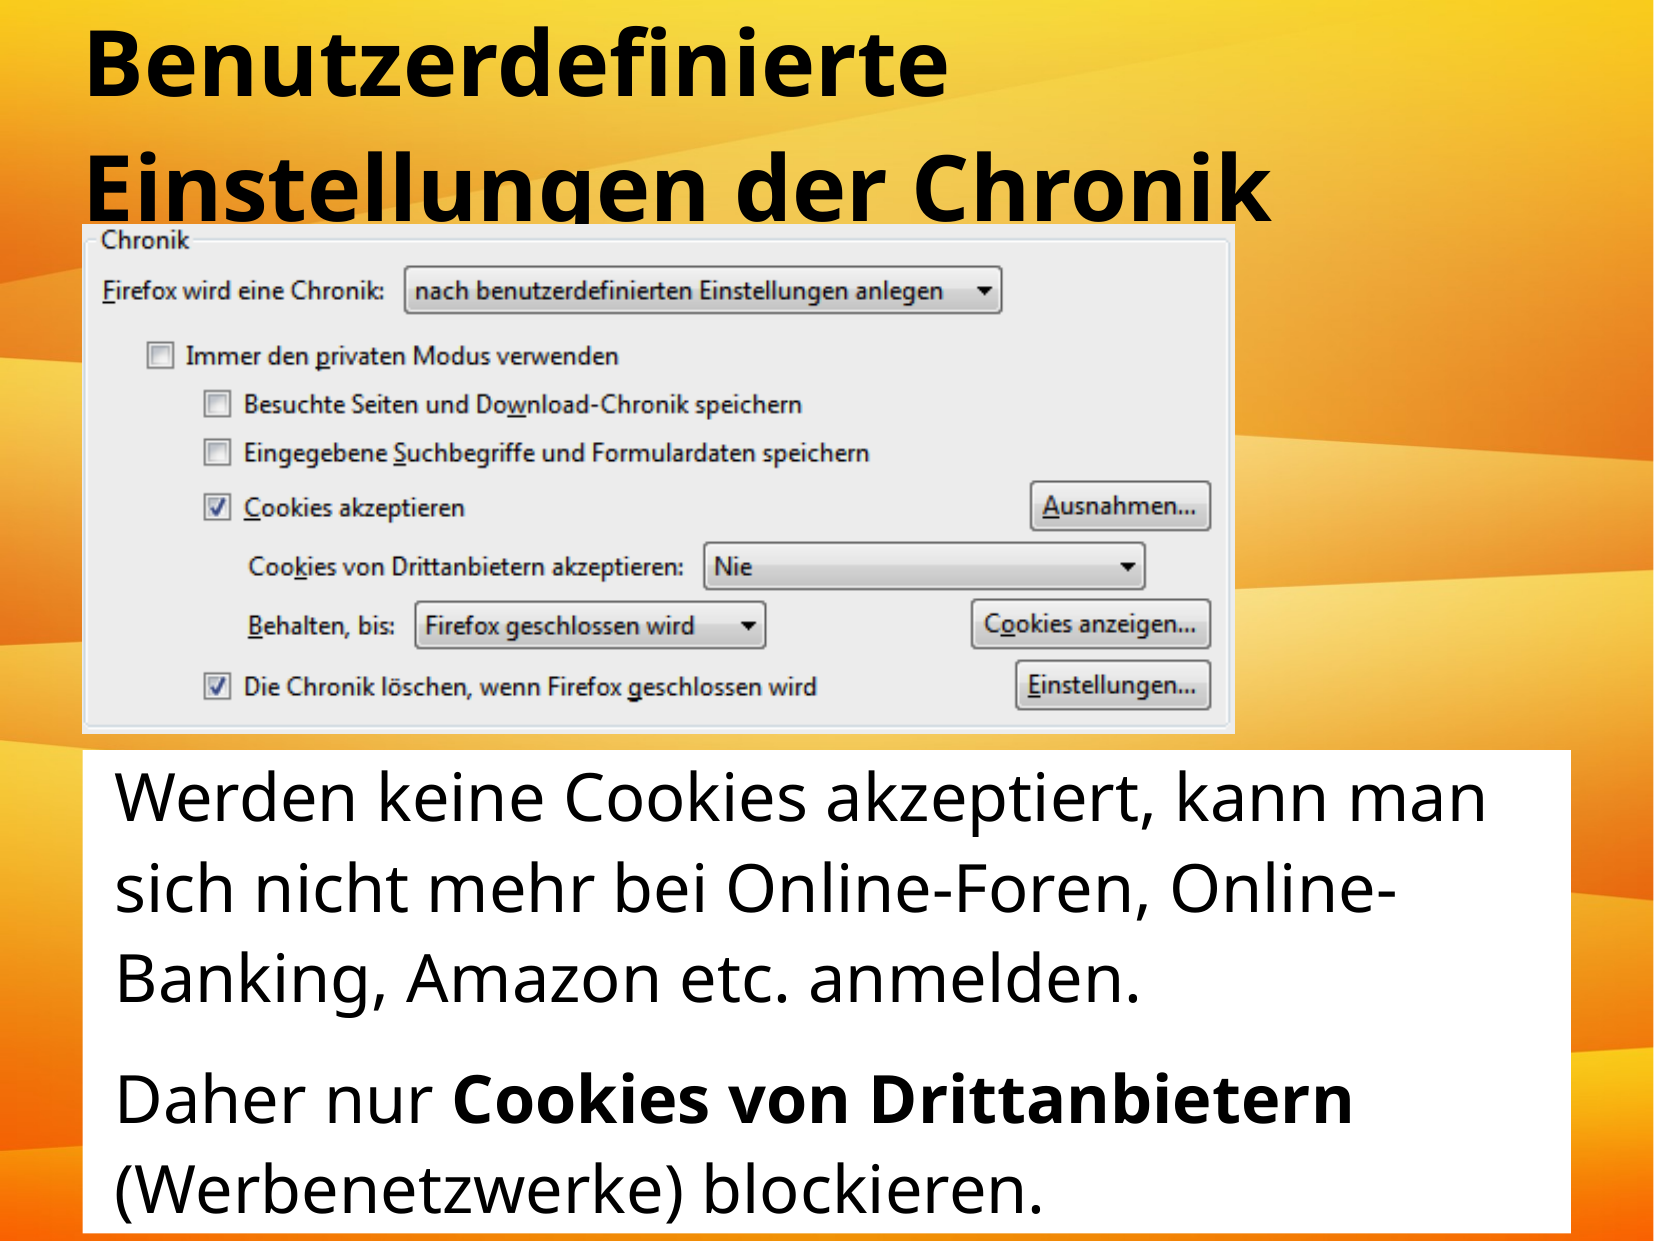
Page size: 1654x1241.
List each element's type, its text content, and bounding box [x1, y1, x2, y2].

picture [0, 0, 1654, 1241]
list Werden keine Cookies akzeptiert, kann man sich nicht mehr bei Online-Foren, Online-Banking, Amazon etc. anmelden. Daher nur Cookies von Drittanbietern (Werbenetzwerke) blockieren. [82, 750, 1571, 1196]
title Benutzerdefinierte Einstellungen der Chronik [82, 19, 1571, 227]
